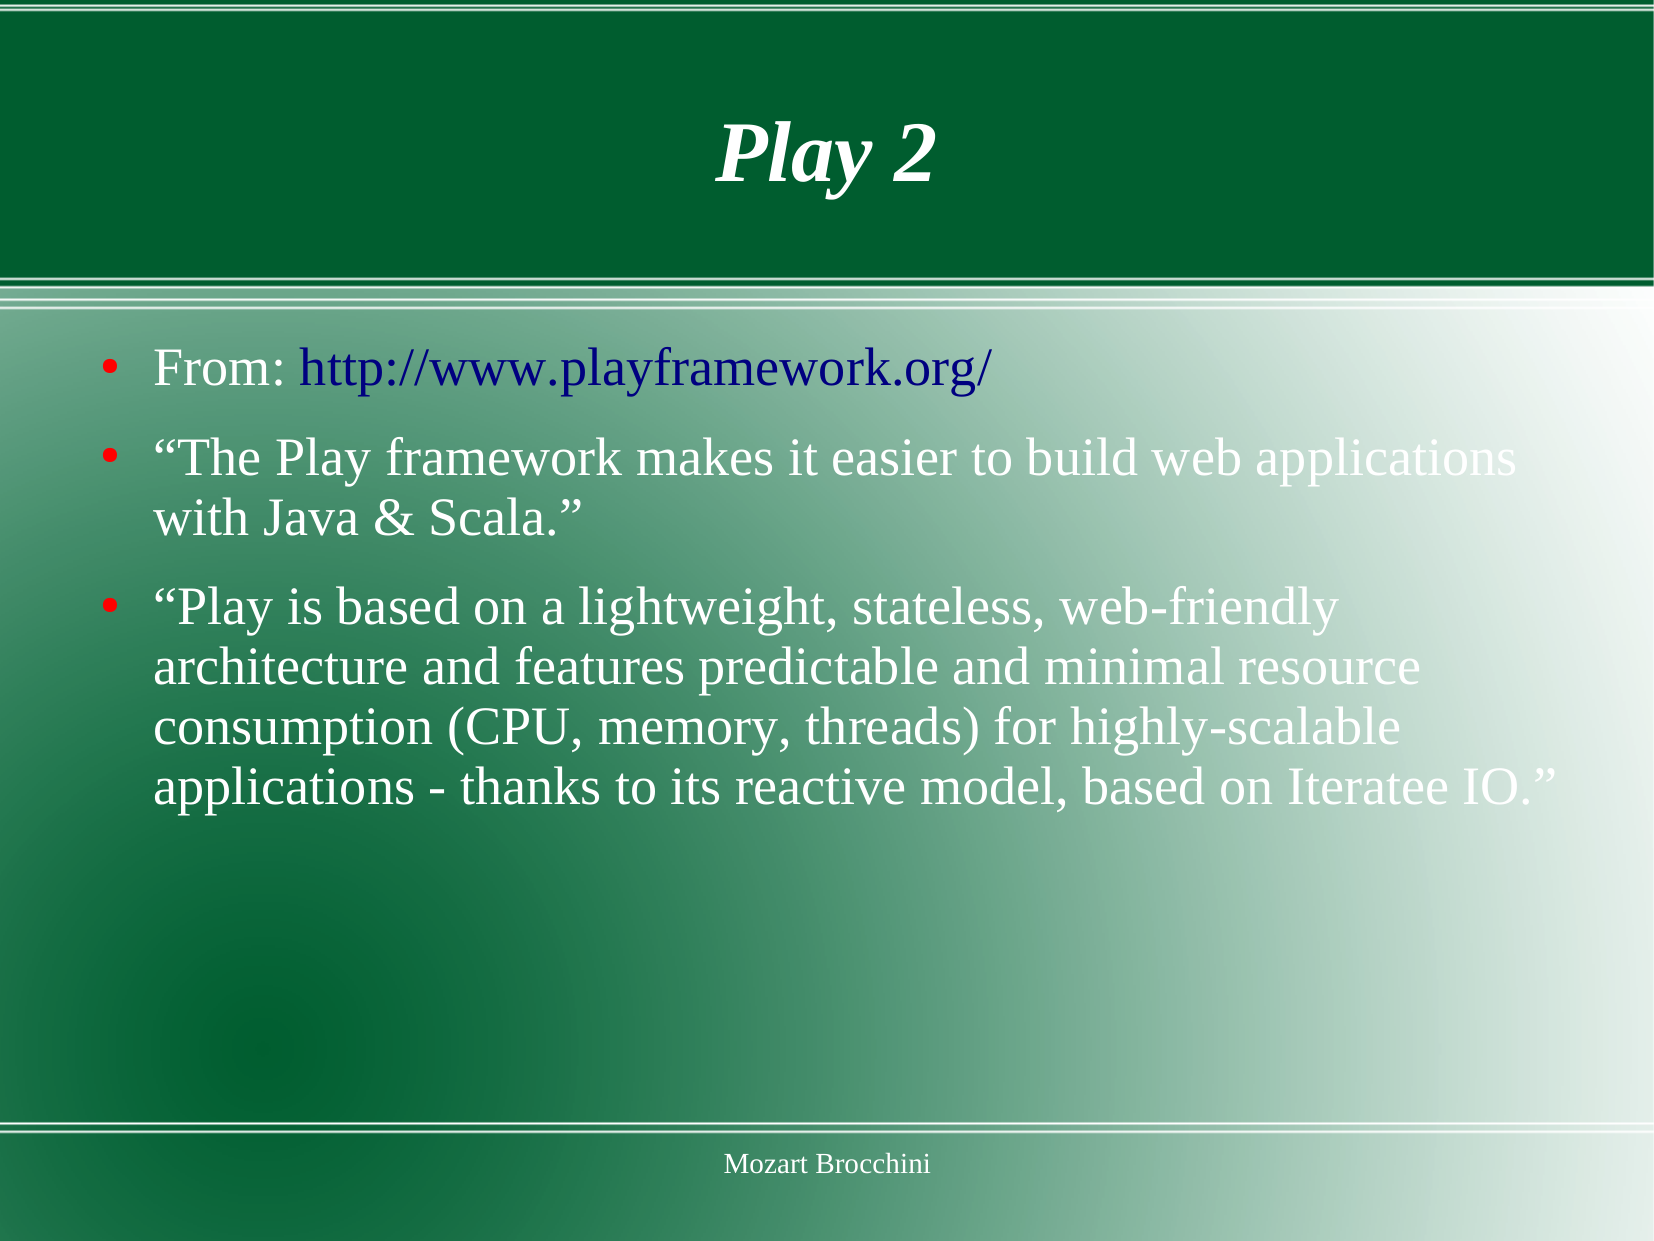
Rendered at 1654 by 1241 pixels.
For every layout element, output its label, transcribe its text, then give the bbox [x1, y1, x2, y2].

list From: http://www.playframework.org/ “The Play framework makes it easier to build web applications with Java & Scala.” “Play is based on a lightweight, stateless, web-friendly architecture and features predictable and minimal resource consumption (CPU, memory, threads) for highly-scalable applications - thanks to its reactive model, based on Iteratee IO.” [82, 337, 1571, 1052]
picture [0, 0, 1654, 1241]
title Play 2 [82, 49, 1571, 257]
